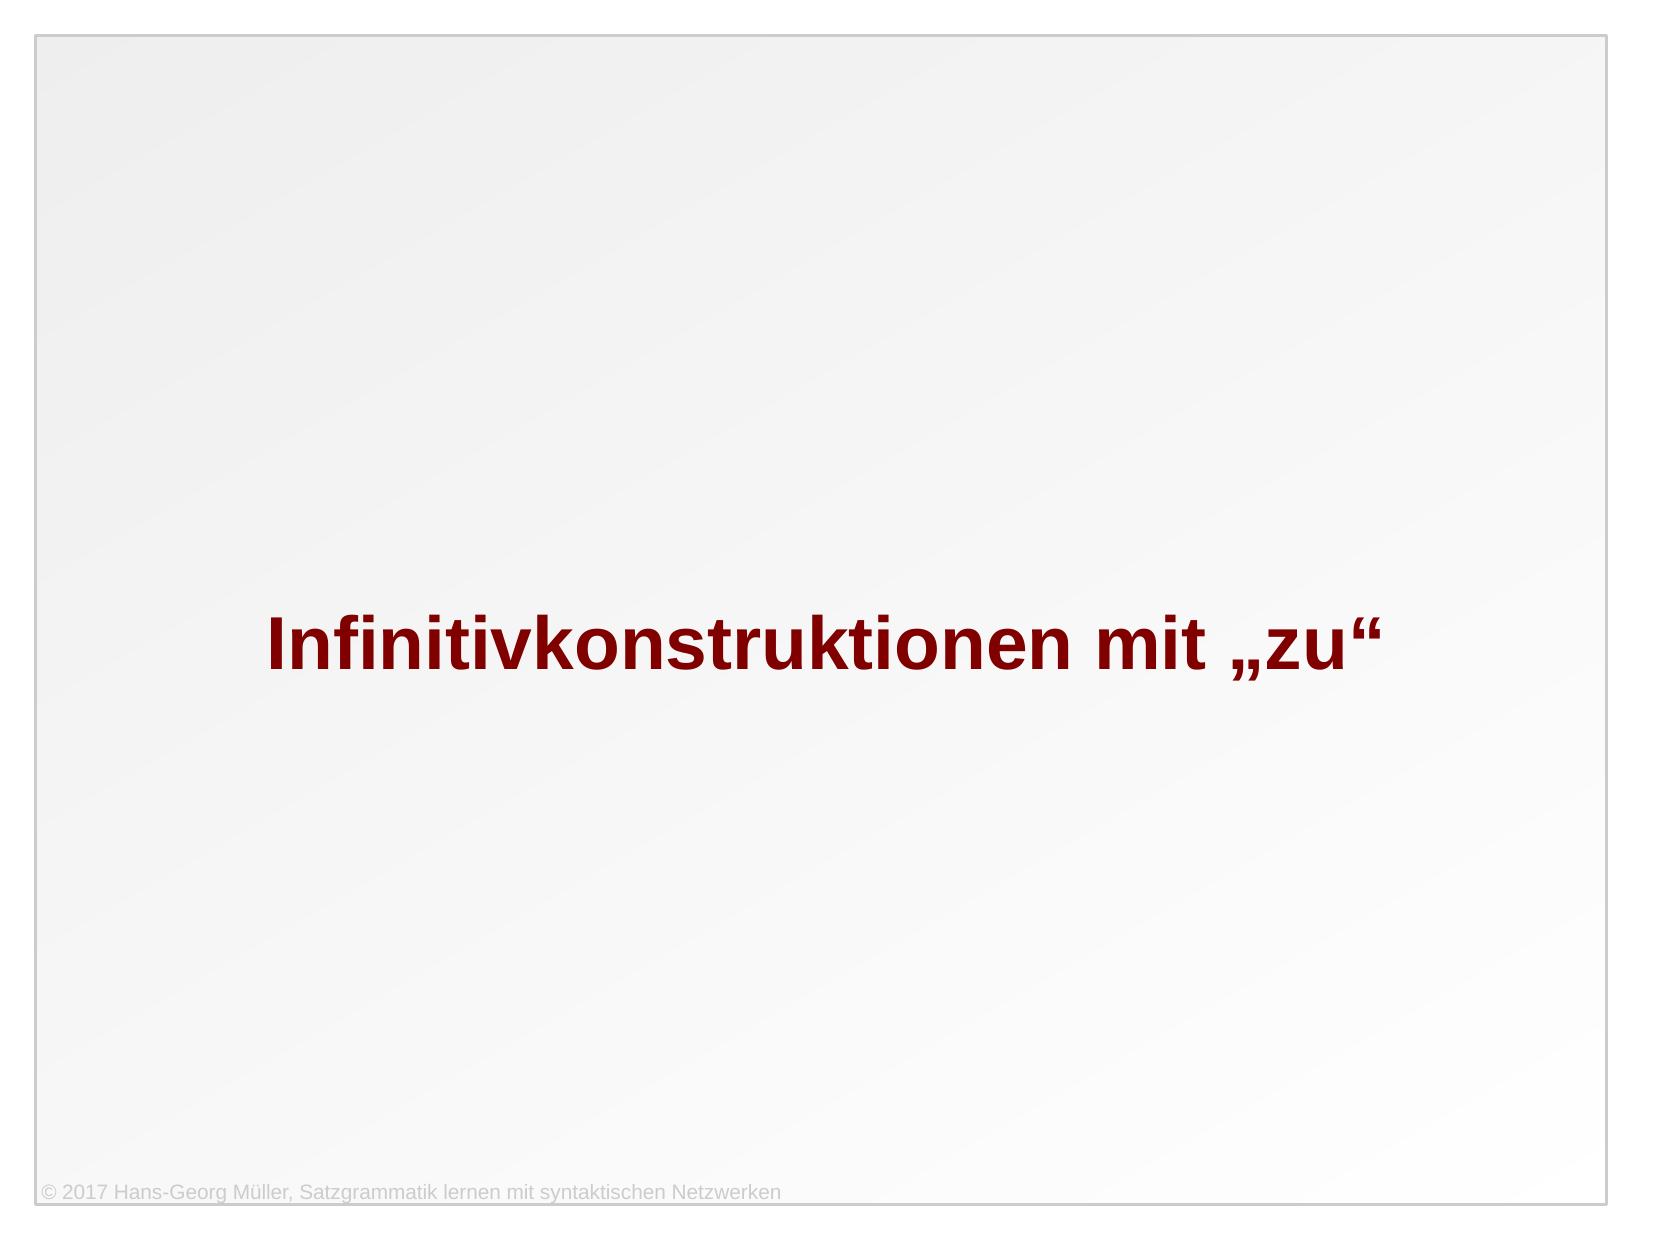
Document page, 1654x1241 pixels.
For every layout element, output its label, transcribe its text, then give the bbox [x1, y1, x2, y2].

title Infinitivkonstruktionen mit „zu“ [82, 539, 1571, 747]
